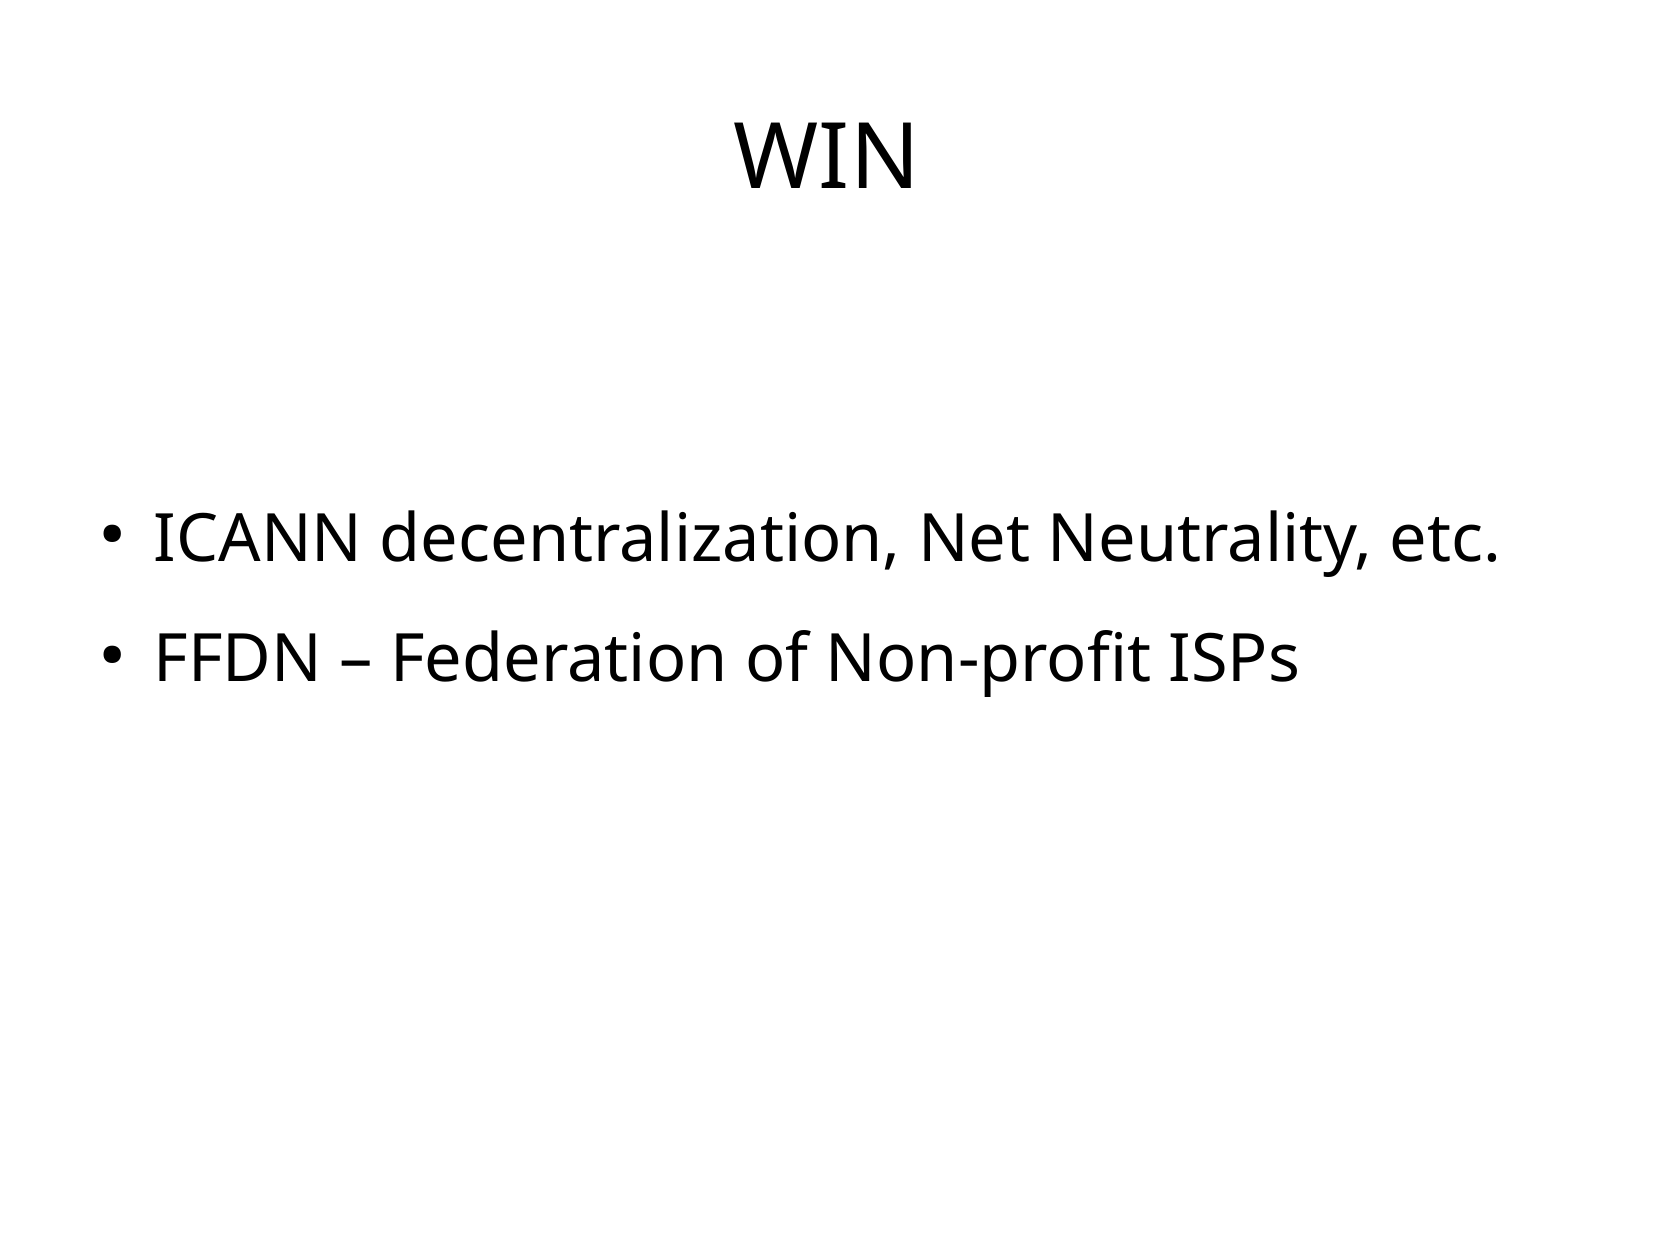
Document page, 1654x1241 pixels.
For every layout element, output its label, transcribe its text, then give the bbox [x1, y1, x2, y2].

title WIN [82, 49, 1571, 257]
list ICANN decentralization, Net Neutrality, etc. FFDN – Federation of Non-profit ISPs [82, 490, 1538, 750]
